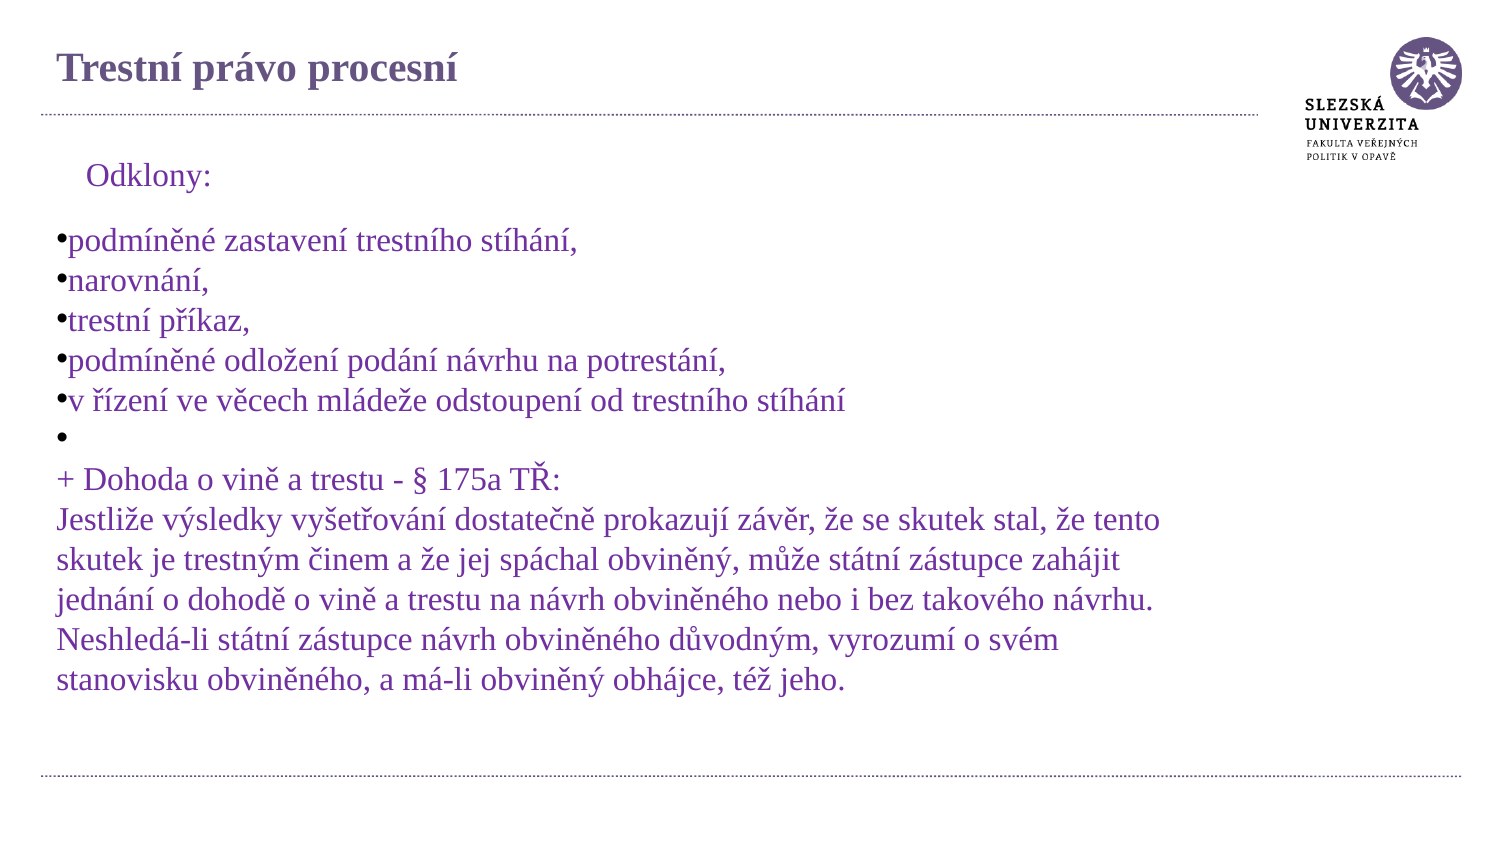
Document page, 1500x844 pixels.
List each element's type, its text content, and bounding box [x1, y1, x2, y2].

text_box Odklony: podmíněné zastavení trestního stíhání, narovnání, trestní příkaz, podmíněné odložení podání návrhu na potrestání, v řízení ve věcech mládeže odstoupení od trestního stíhání + Dohoda o vině a trestu - § 175a TŘ: Jestliže výsledky vyšetřování dostatečně prokazují závěr, že se skutek stal, že tento skutek je trestným činem a že jej spáchal obviněný, může státní zástupce zahájit jednání o dohodě o vině a trestu na návrh obviněného nebo i bez takového návrhu. Neshledá-li státní zástupce návrh obviněného důvodným, vyrozumí o svém stanovisku obviněného, a má-li obviněný obhájce, též jeho. [41, 139, 1226, 712]
title Trestní právo procesní [41, 32, 1325, 116]
